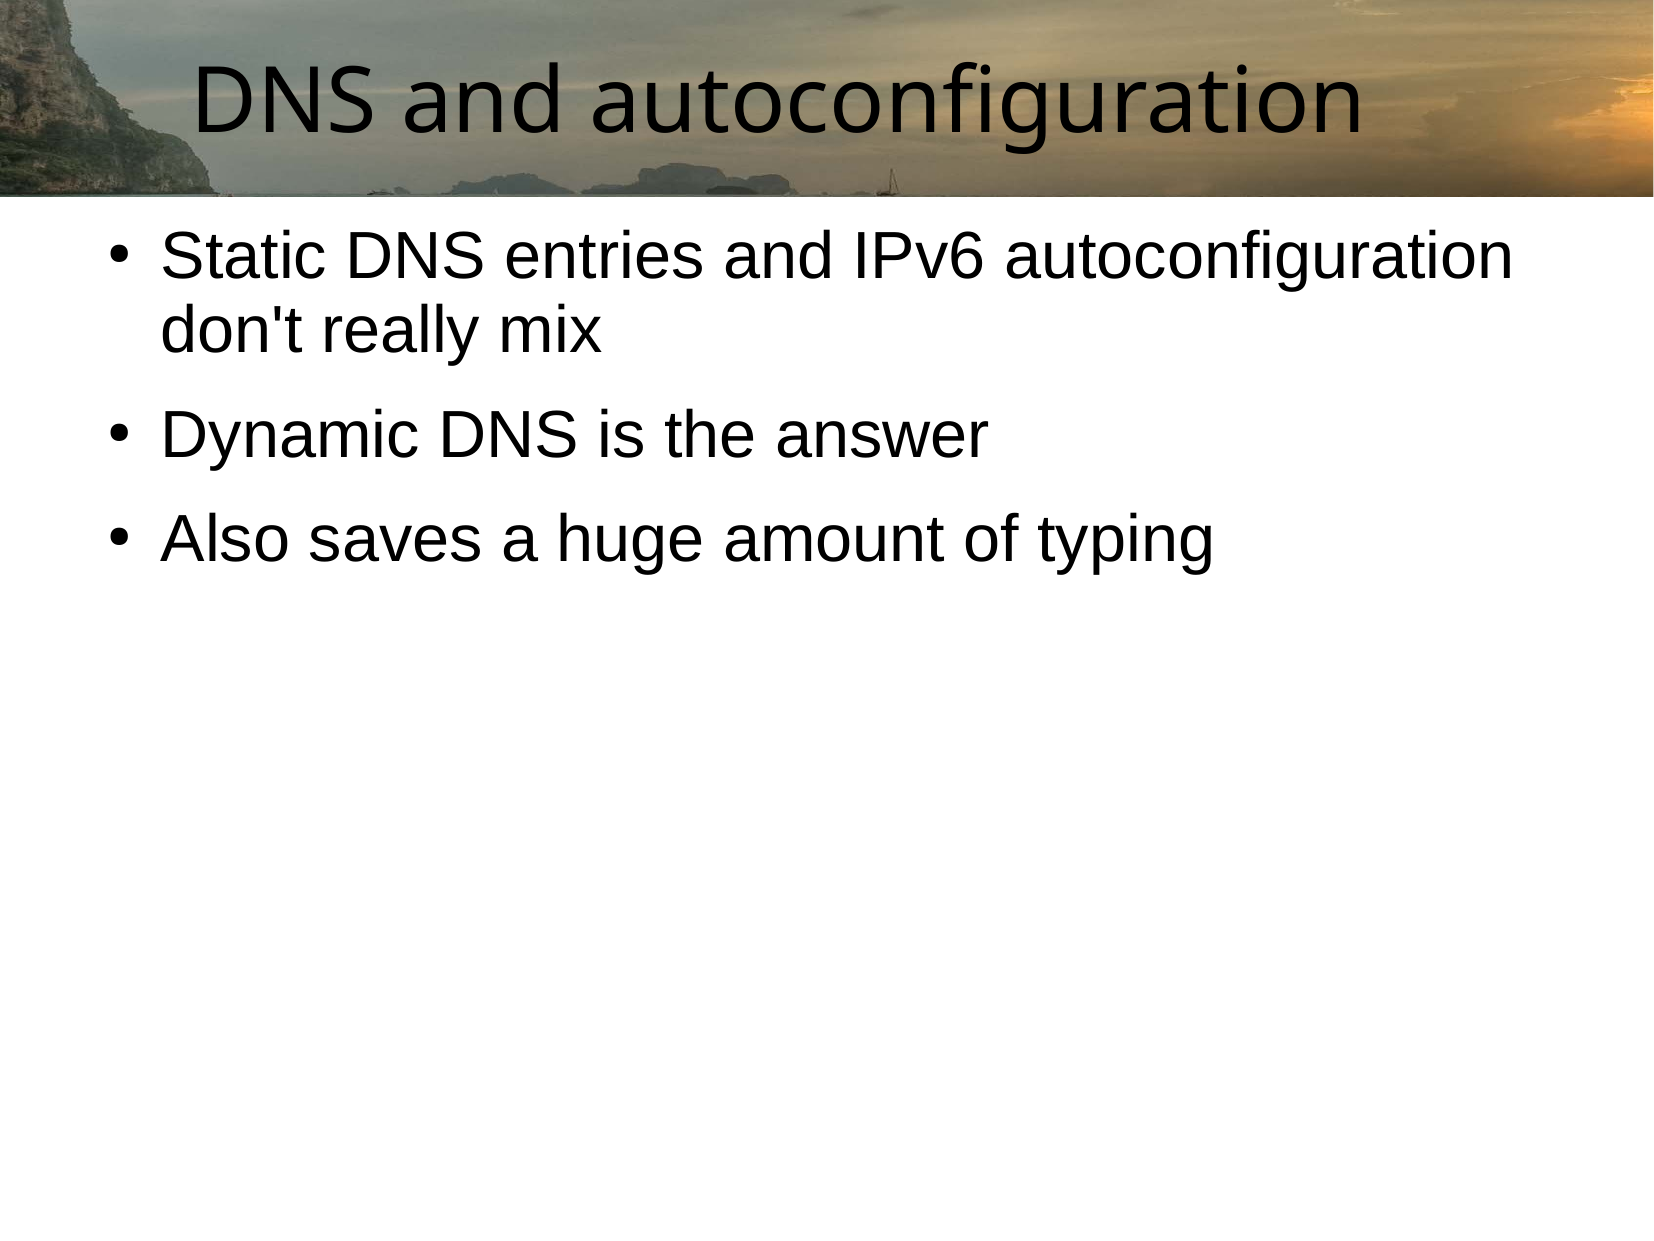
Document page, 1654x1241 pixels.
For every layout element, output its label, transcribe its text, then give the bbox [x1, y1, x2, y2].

picture [0, 0, 1654, 197]
title DNS and autoconfiguration [190, 0, 1571, 194]
list Static DNS entries and IPv6 autoconfiguration don't really mix Dynamic DNS is the answer Also saves a huge amount of typing [89, 217, 1578, 1226]
